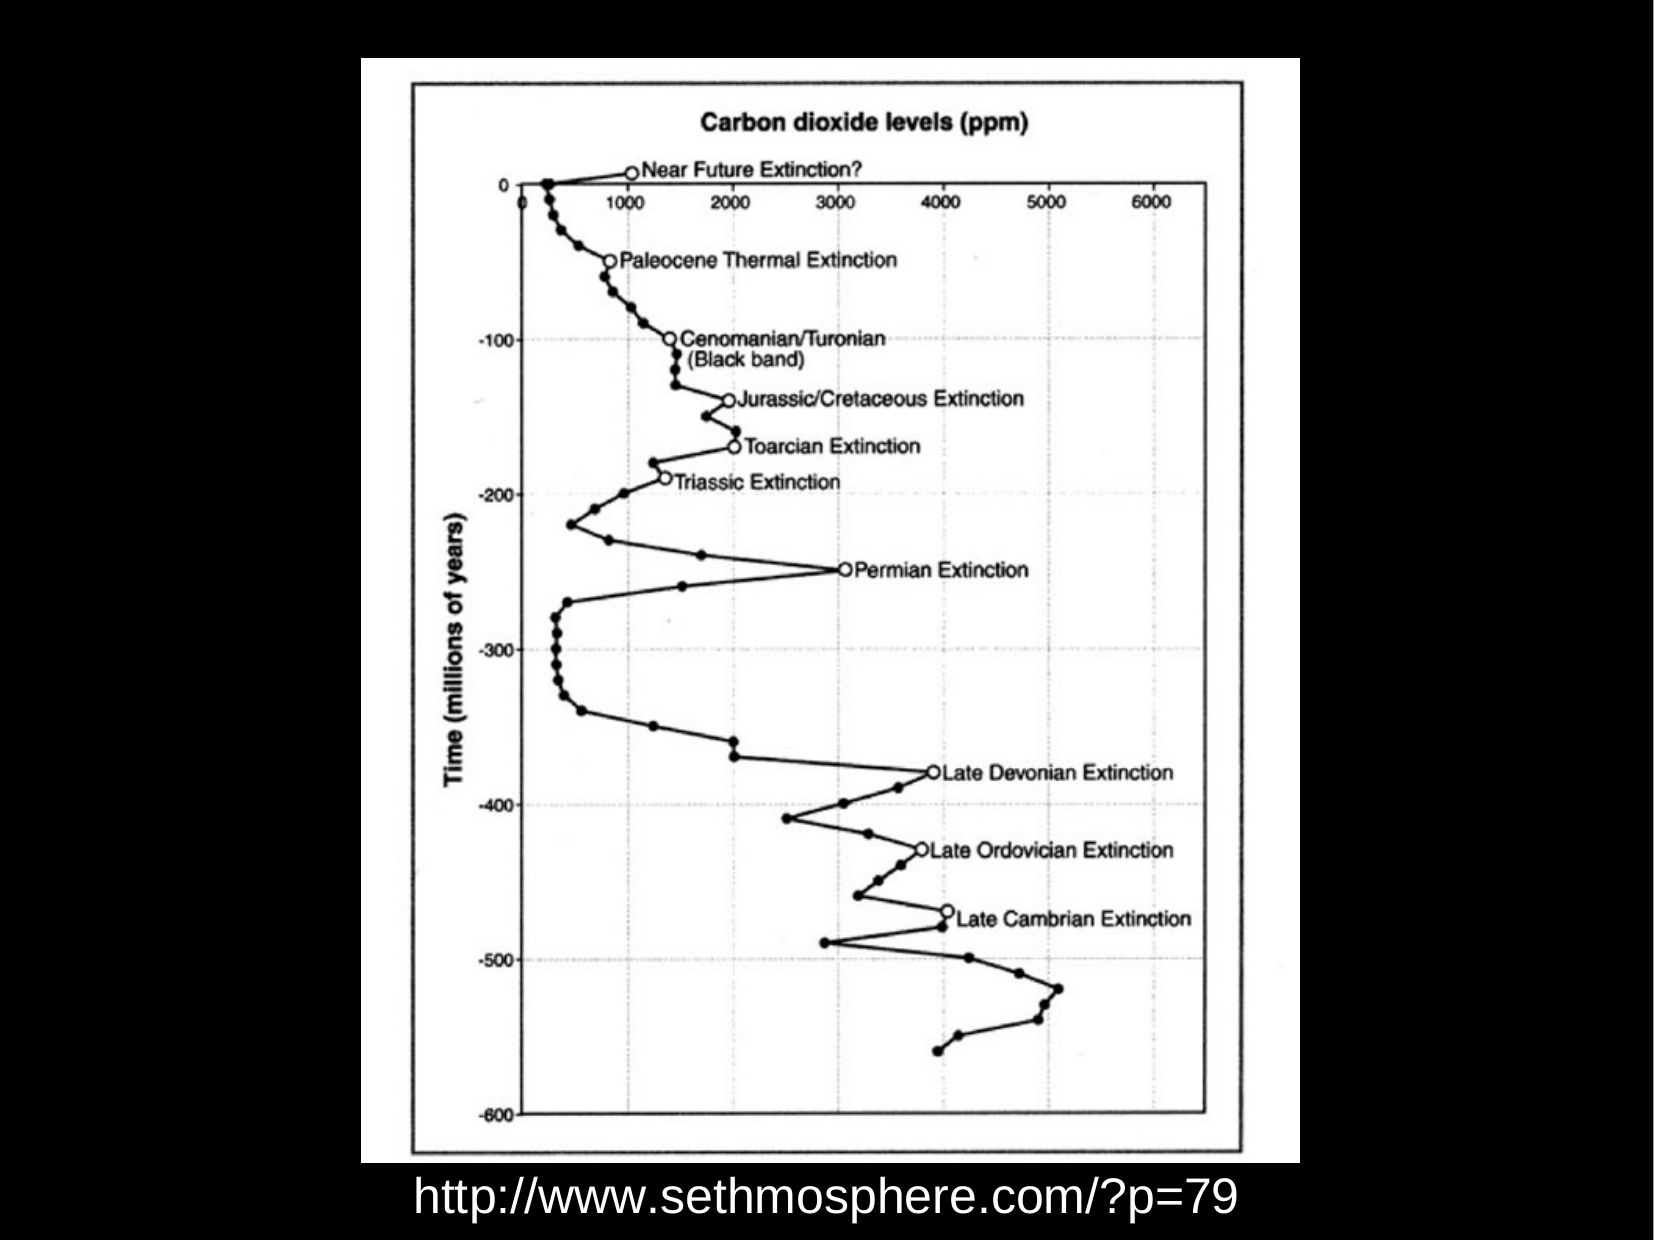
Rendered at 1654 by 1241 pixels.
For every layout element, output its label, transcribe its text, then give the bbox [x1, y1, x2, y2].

subtitle http://www.sethmosphere.com/?p=79 [82, 1151, 1571, 1241]
picture [361, 58, 1300, 1151]
